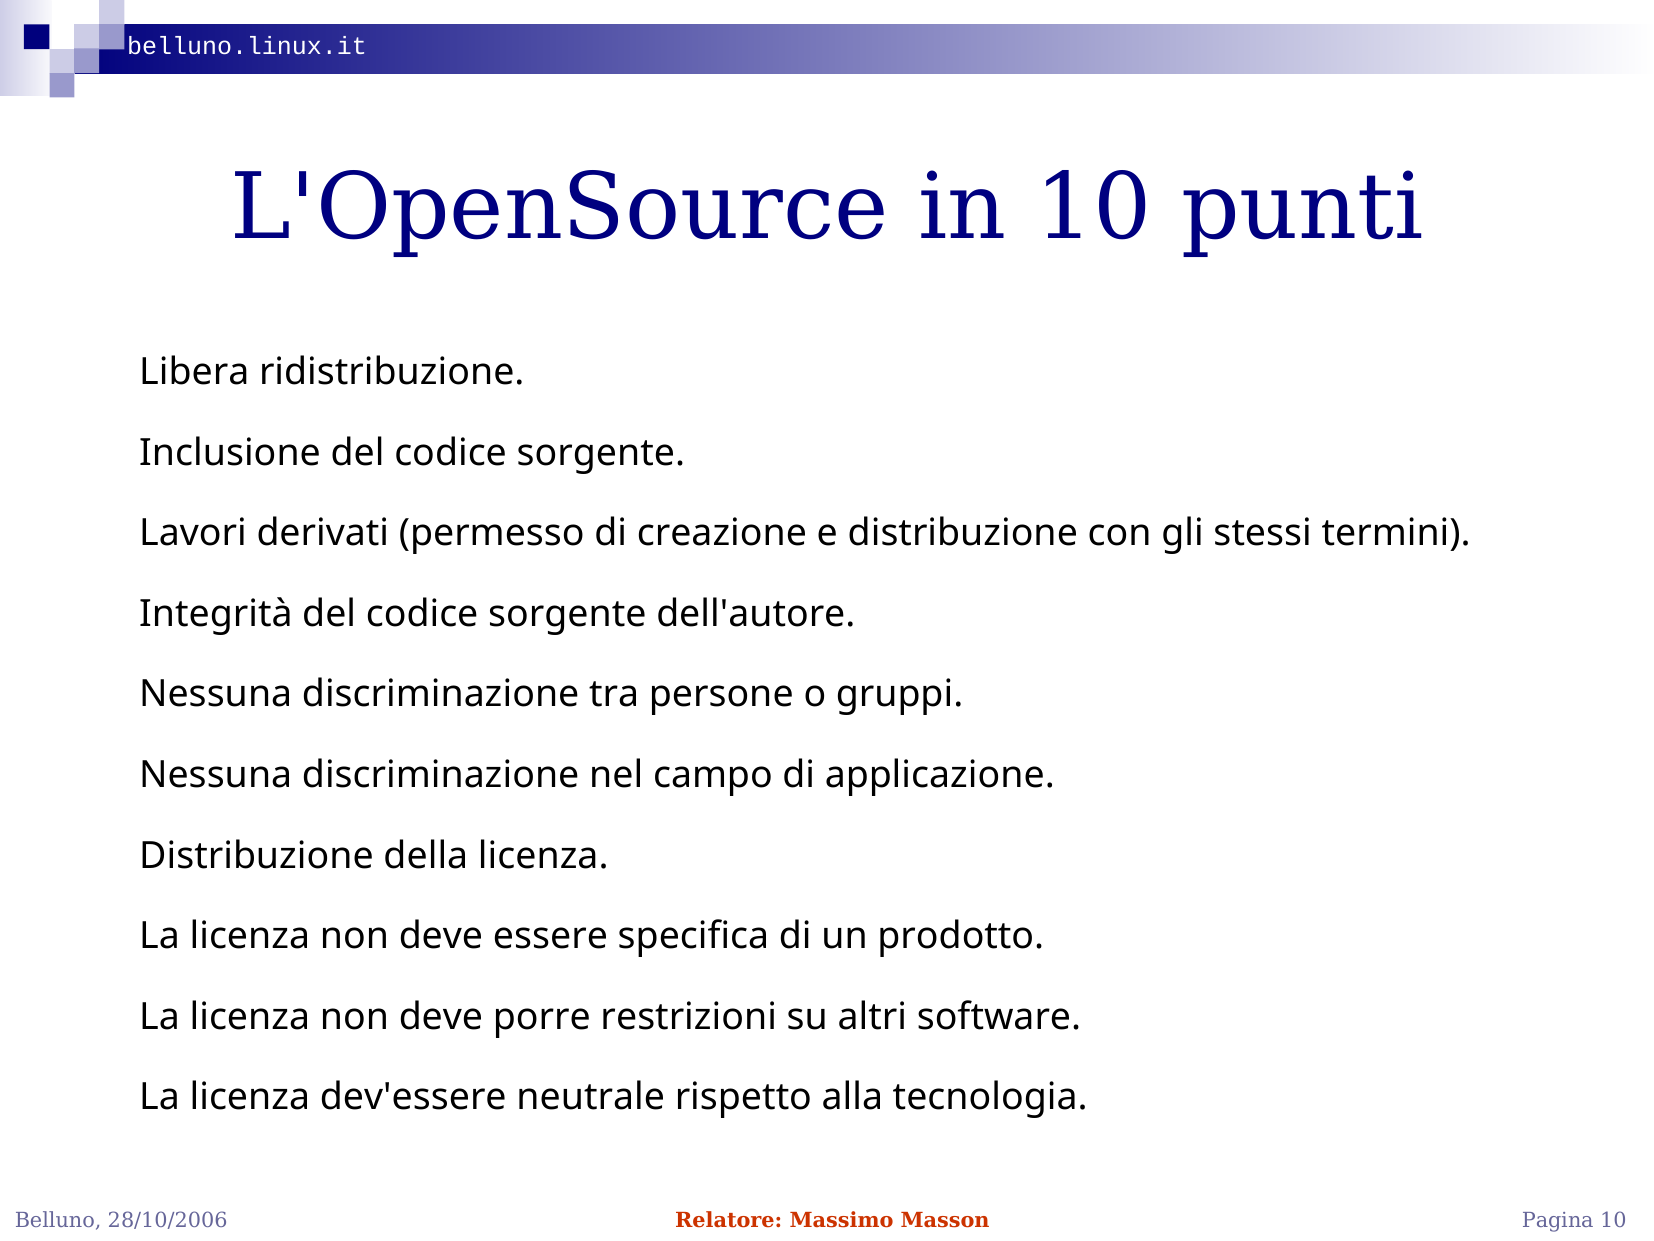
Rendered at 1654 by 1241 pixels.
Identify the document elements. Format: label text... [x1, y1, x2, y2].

list Libera ridistribuzione. Inclusione del codice sorgente. Lavori derivati (permesso di creazione e distribuzione con gli stessi termini). Integrità del codice sorgente dell'autore. Nessuna discriminazione tra persone o gruppi. Nessuna discriminazione nel campo di applicazione. Distribuzione della licenza. La licenza non deve essere specifica di un prodotto. La licenza non deve porre restrizioni su altri software. La licenza dev'essere neutrale rispetto alla tecnologia. [121, 344, 1534, 1127]
title L'OpenSource in 10 punti [121, 102, 1534, 311]
